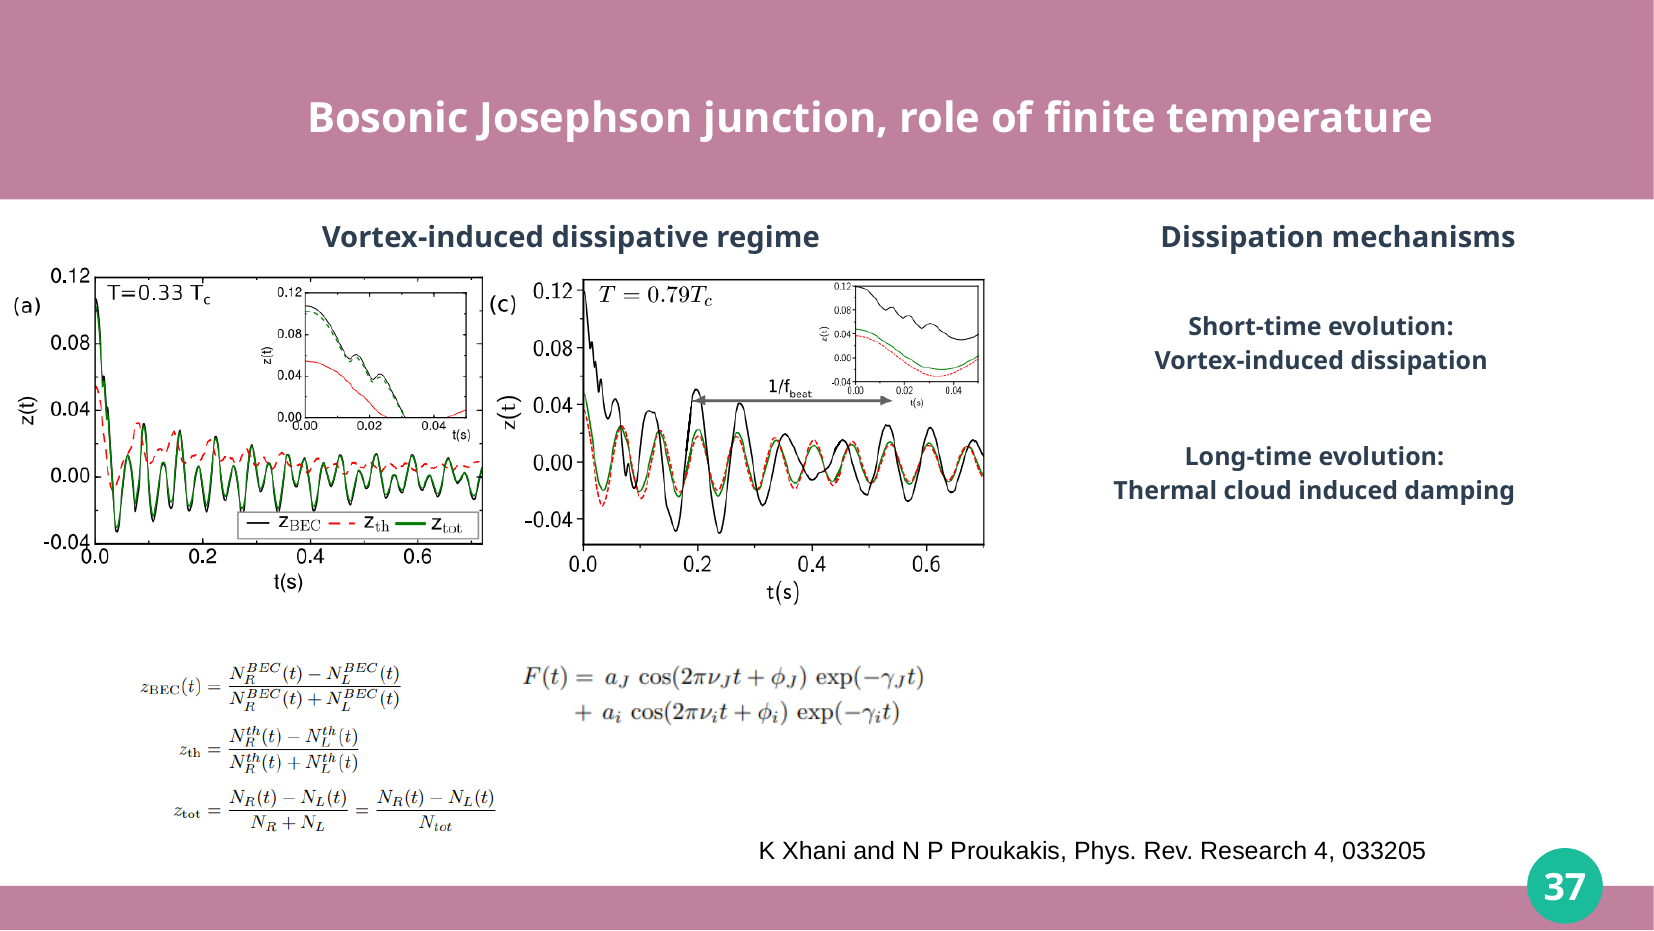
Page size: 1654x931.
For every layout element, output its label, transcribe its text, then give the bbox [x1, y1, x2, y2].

picture [9, 259, 992, 613]
text_box K Xhani and N P Proukakis, Phys. Rev. Research 4, 033205 [743, 829, 1630, 901]
text_box Dissipation mechanisms [1145, 209, 1531, 264]
text_box Vortex-induced dissipative regime [307, 209, 1004, 264]
title Bosonic Josephson junction, role of finite temperature [307, 63, 1654, 170]
picture [131, 649, 948, 840]
text_box Long-time evolution: Thermal cloud induced damping [1098, 431, 1531, 515]
text_box Short-time evolution: Vortex-induced dissipation [1139, 301, 1512, 385]
